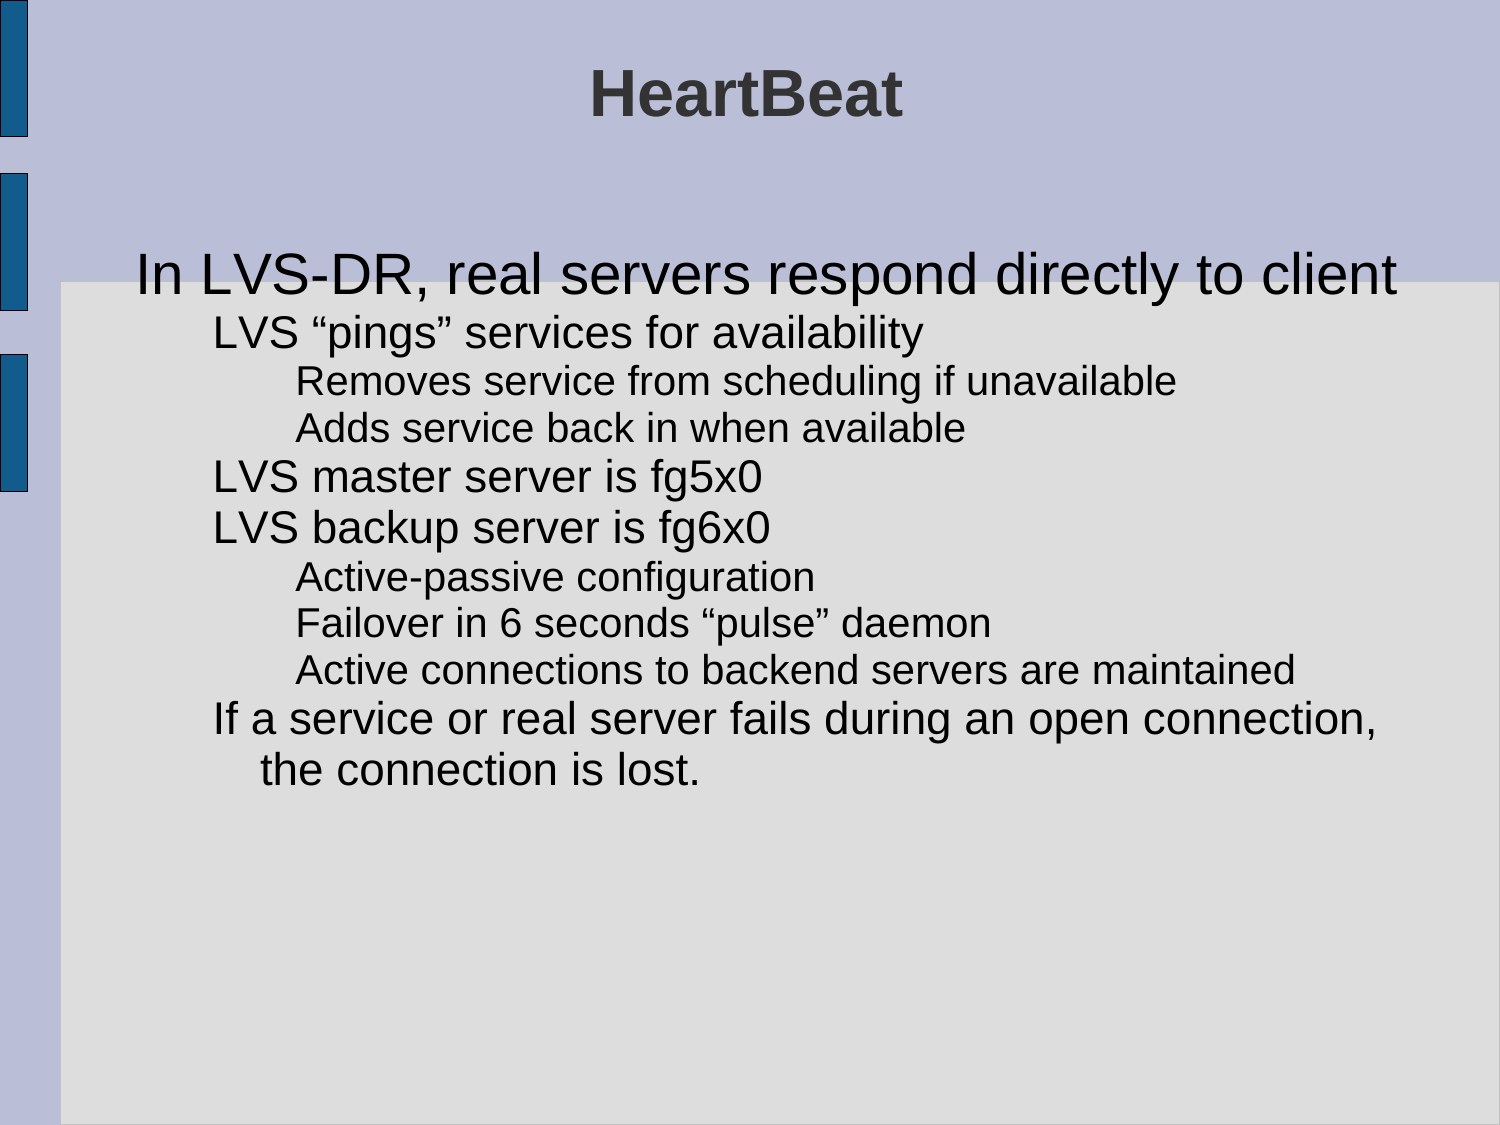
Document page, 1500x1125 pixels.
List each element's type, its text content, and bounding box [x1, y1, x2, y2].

title HeartBeat [106, 0, 1388, 187]
list In LVS-DR, real servers respond directly to client LVS “pings” services for availability Removes service from scheduling if unavailable Adds service back in when available LVS master server is fg5x0 LVS backup server is fg6x0 Active-passive configuration Failover in 6 seconds “pulse” daemon Active connections to backend servers are maintained If a service or real server fails during an open connection, the connection is lost. [118, 241, 1400, 938]
